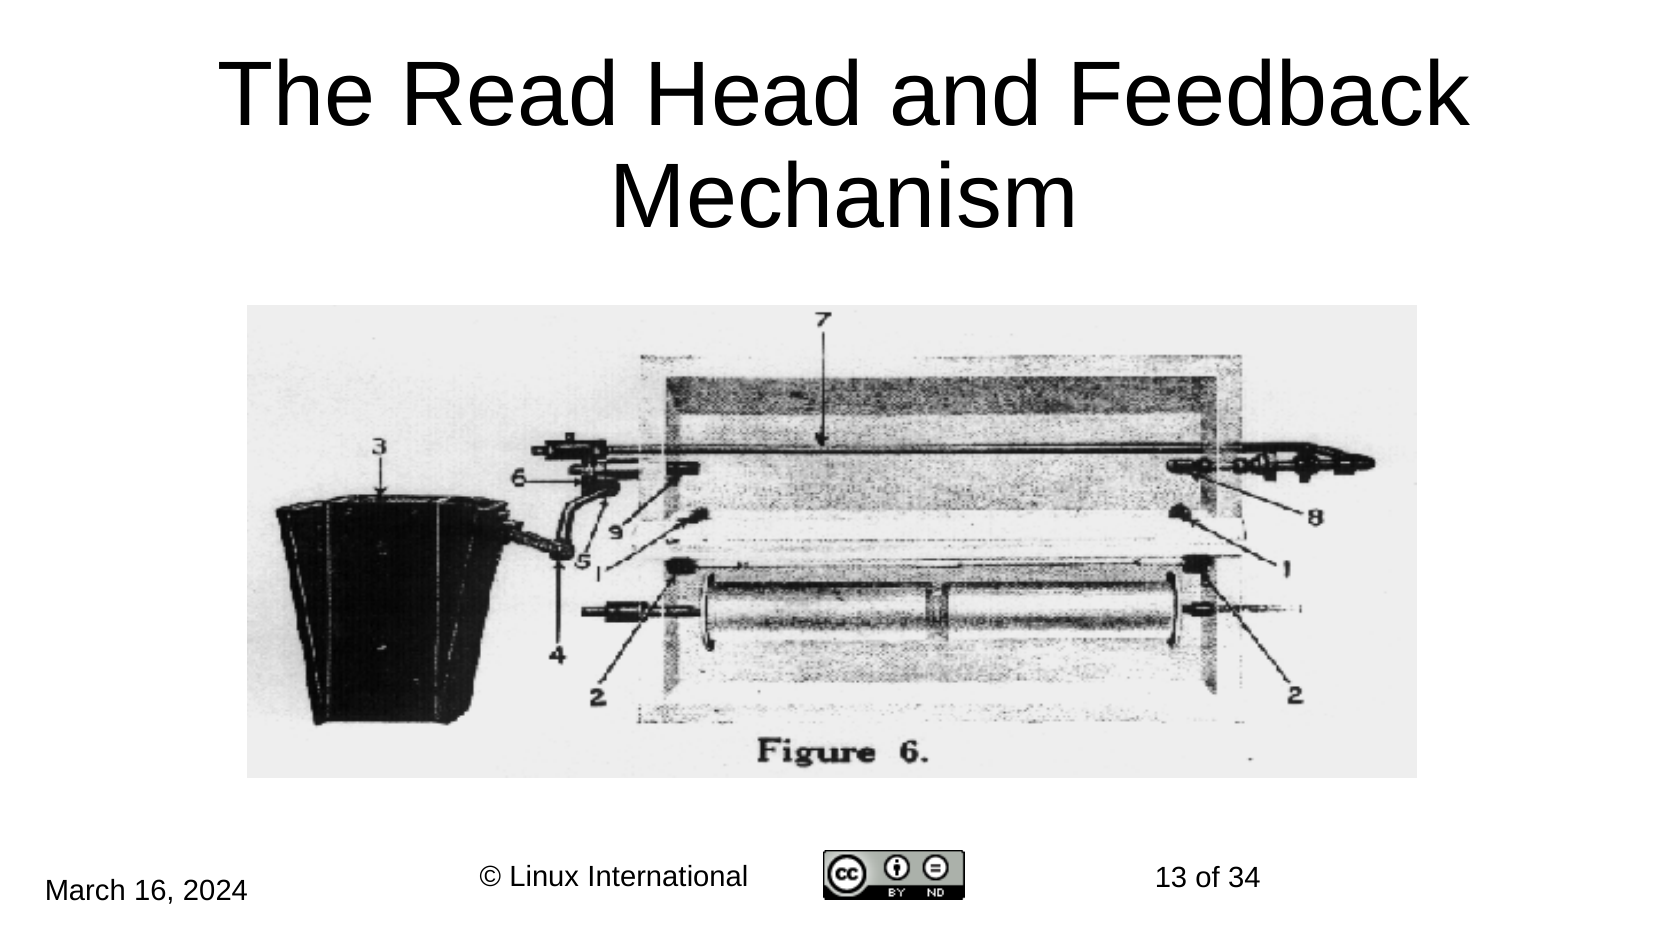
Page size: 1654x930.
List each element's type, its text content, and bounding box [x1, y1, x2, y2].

title The Read Head and Feedback Mechanism [134, 34, 1555, 255]
picture [247, 305, 1417, 778]
picture [823, 850, 965, 900]
